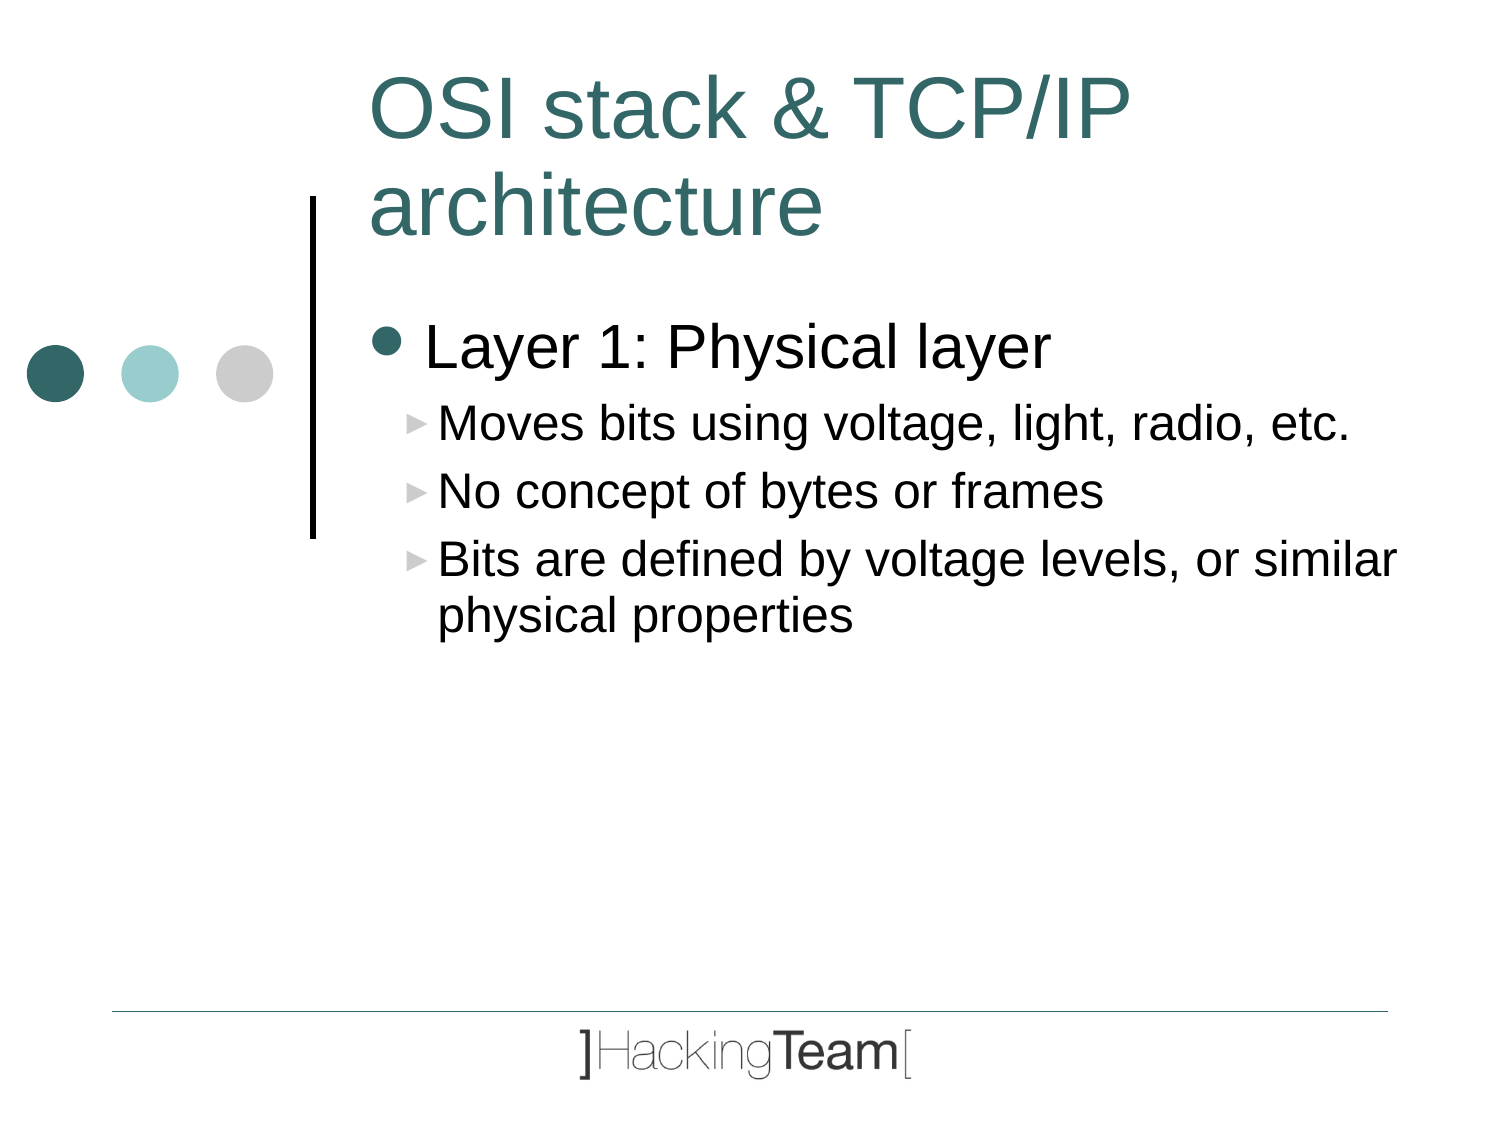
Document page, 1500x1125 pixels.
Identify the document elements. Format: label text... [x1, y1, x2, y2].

title OSI stack & TCP/IP architecture [249, 38, 1401, 275]
picture [574, 1041, 916, 1084]
list Layer 1: Physical layer Moves bits using voltage, light, radio, etc. No concept of bytes or frames Bits are defined by voltage levels, or similar physical properties [249, 312, 1401, 1041]
